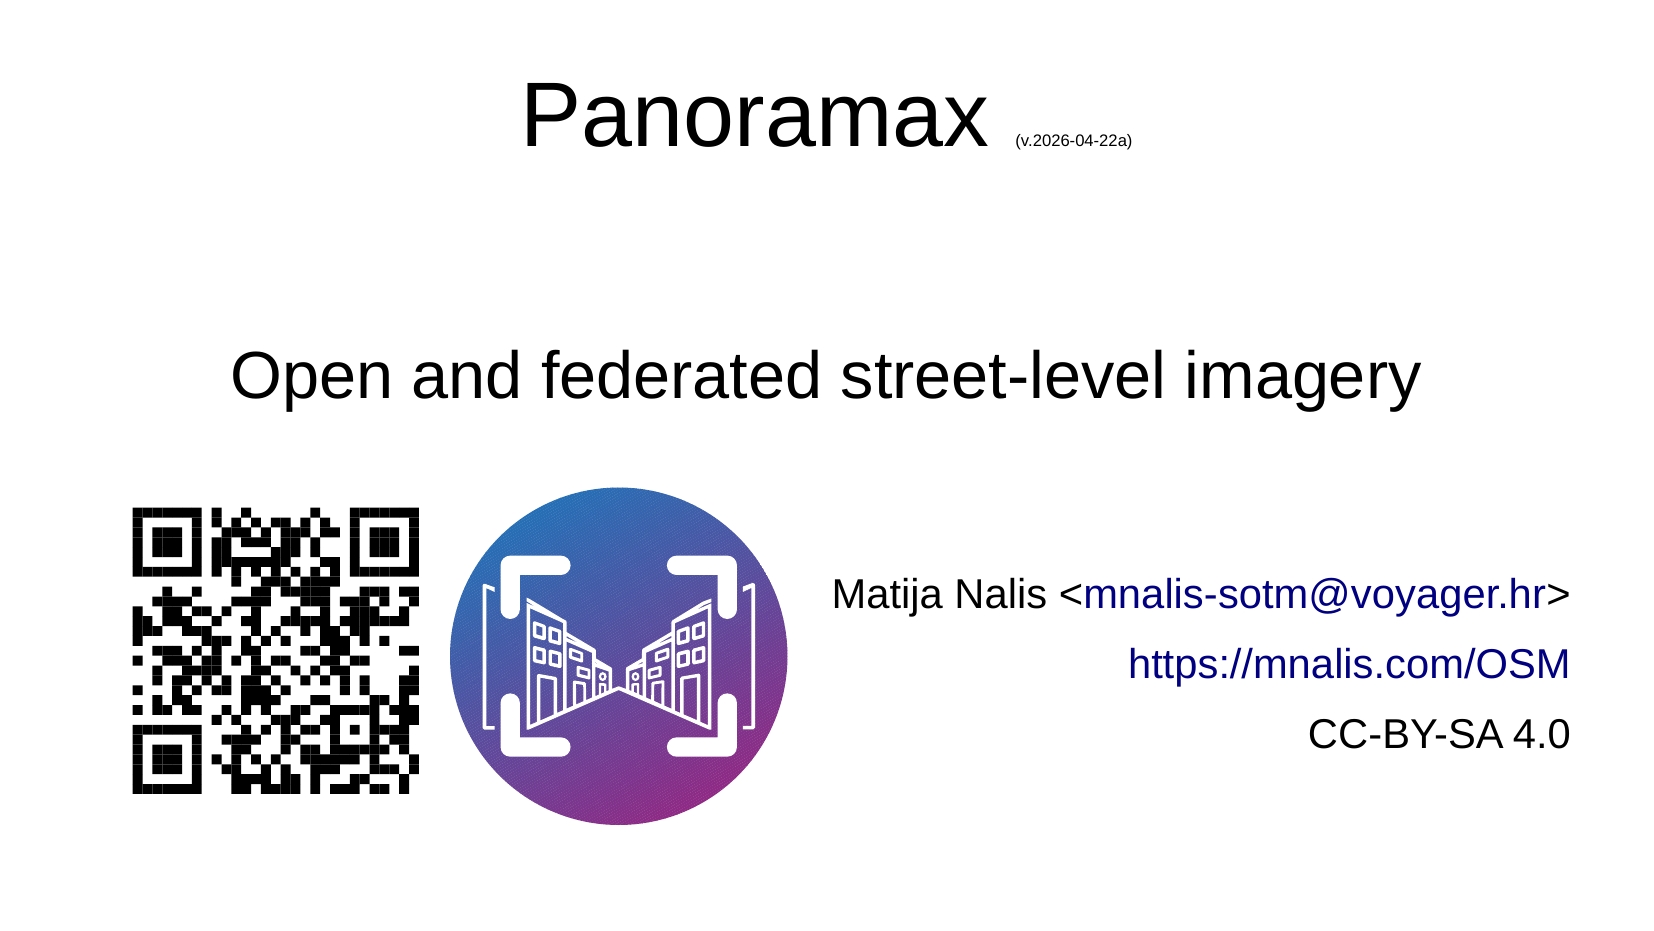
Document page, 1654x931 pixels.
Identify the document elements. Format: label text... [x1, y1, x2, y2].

picture [112, 487, 440, 815]
title Panoramax (v.2026-04-22a) [82, 37, 1571, 193]
picture [450, 487, 788, 826]
text_box Matija Nalis <mnalis-sotm@voyager.hr> https://mnalis.com/OSM CC-BY-SA 4.0 [442, 472, 1571, 758]
subtitle Open and federated street-level imagery [82, 217, 1571, 758]
